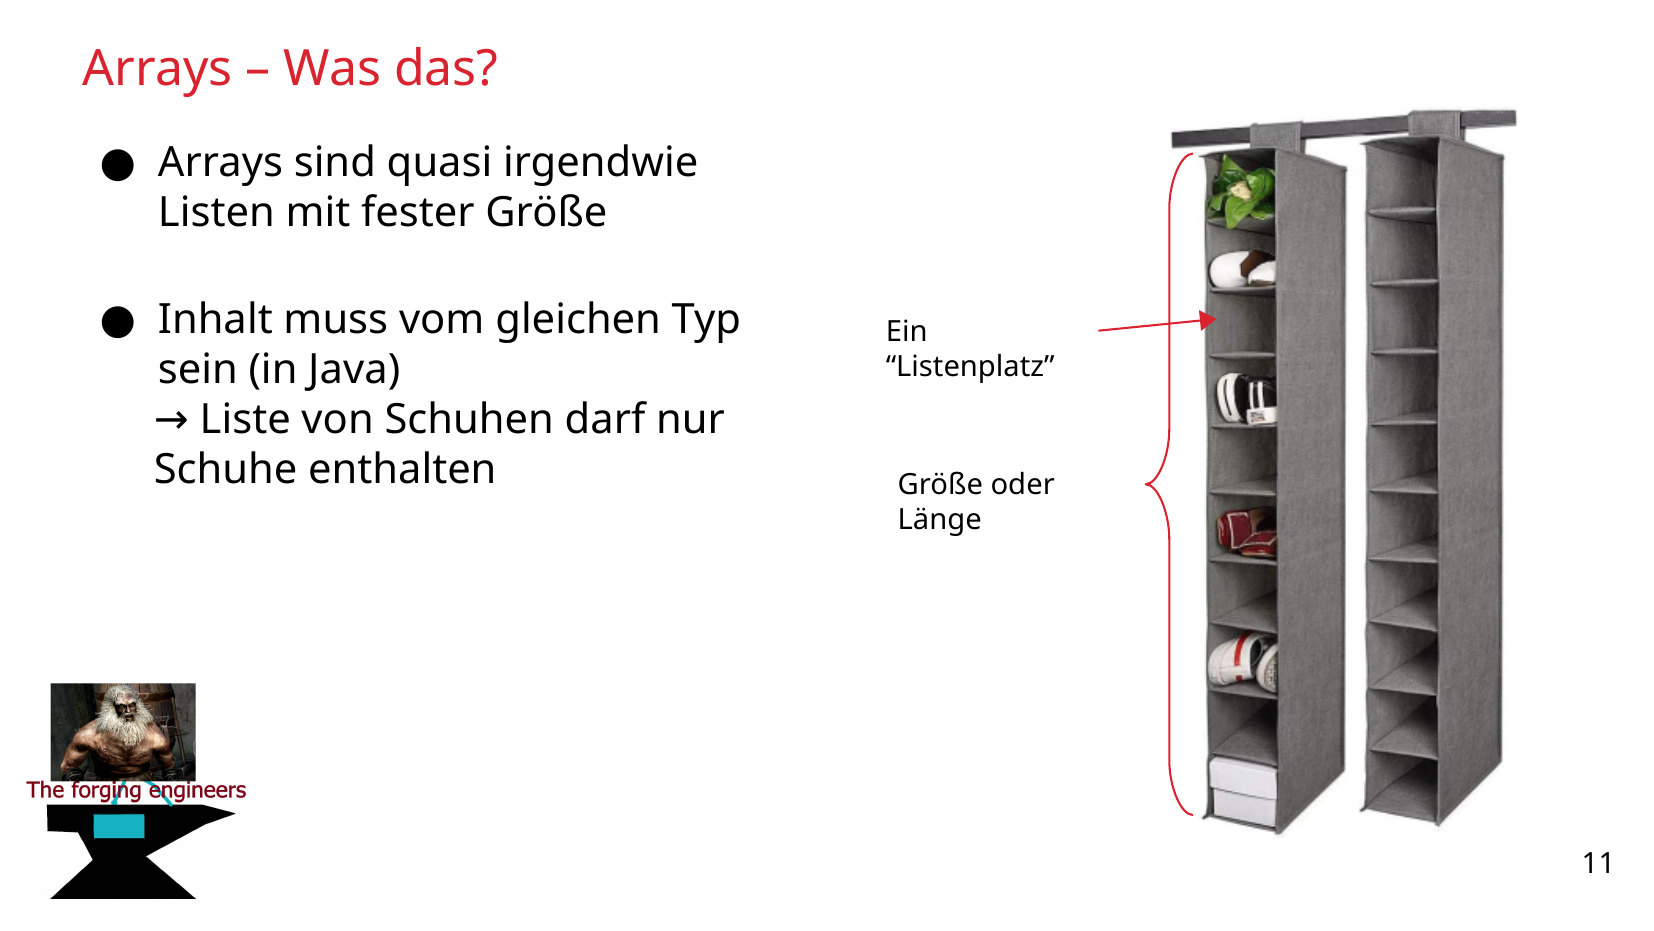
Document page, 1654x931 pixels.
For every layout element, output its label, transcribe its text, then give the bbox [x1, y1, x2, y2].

picture [1169, 106, 1518, 838]
text_box Größe oder Länge [897, 465, 1134, 508]
text_box Ein “Listenplatz” [885, 312, 1099, 355]
text_box Arrays sind quasi irgendwie Listen mit fester Größe Inhalt muss vom gleichen Typ sein (in Java) → Liste von Schuhen darf nur Schuhe enthalten [82, 135, 792, 508]
picture [17, 679, 254, 916]
title Arrays – Was das? [82, 37, 1571, 95]
